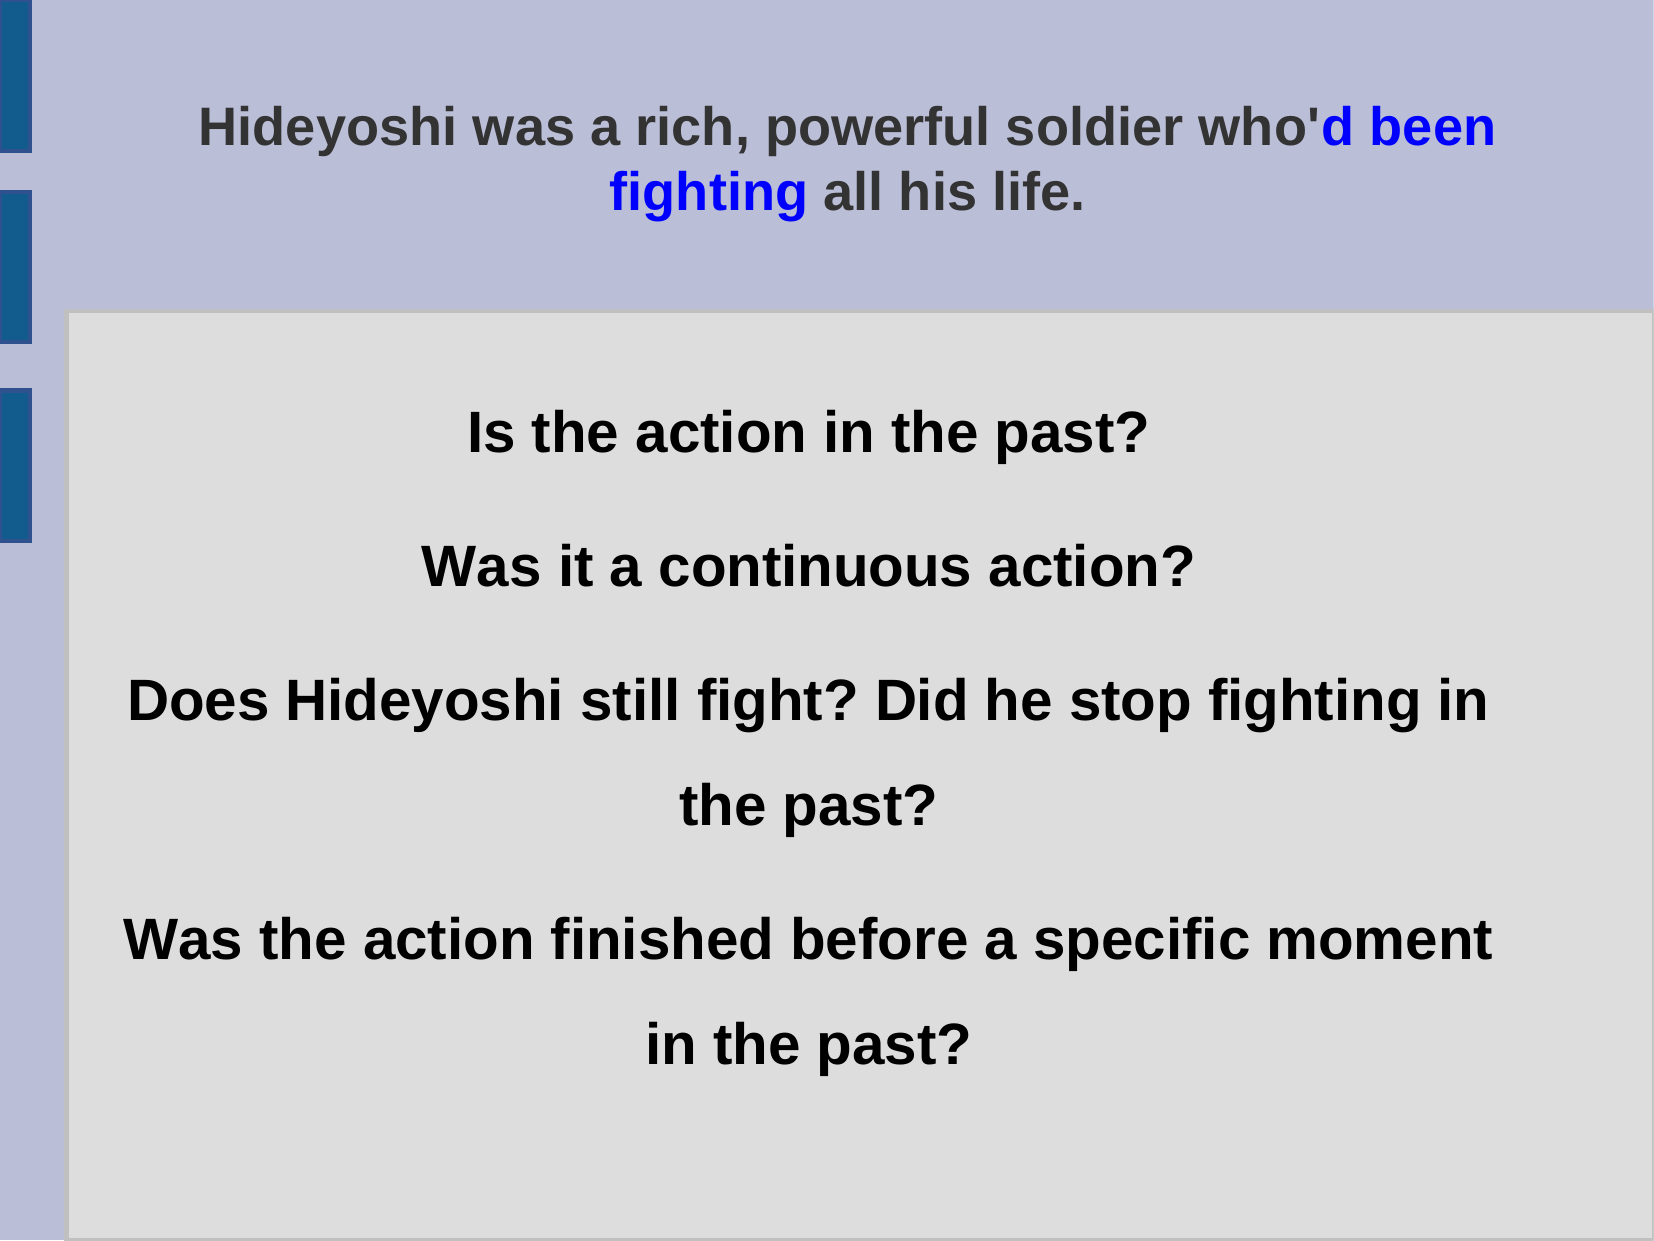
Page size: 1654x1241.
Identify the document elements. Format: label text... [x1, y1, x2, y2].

title Hideyoshi was a rich, powerful soldier who'd been fighting all his life. [141, 52, 1554, 259]
list Is the action in the past? Was it a continuous action? Does Hideyoshi still fight? Did he stop fighting in the past? Was the action finished before a specific moment in the past? [123, 259, 1560, 1241]
